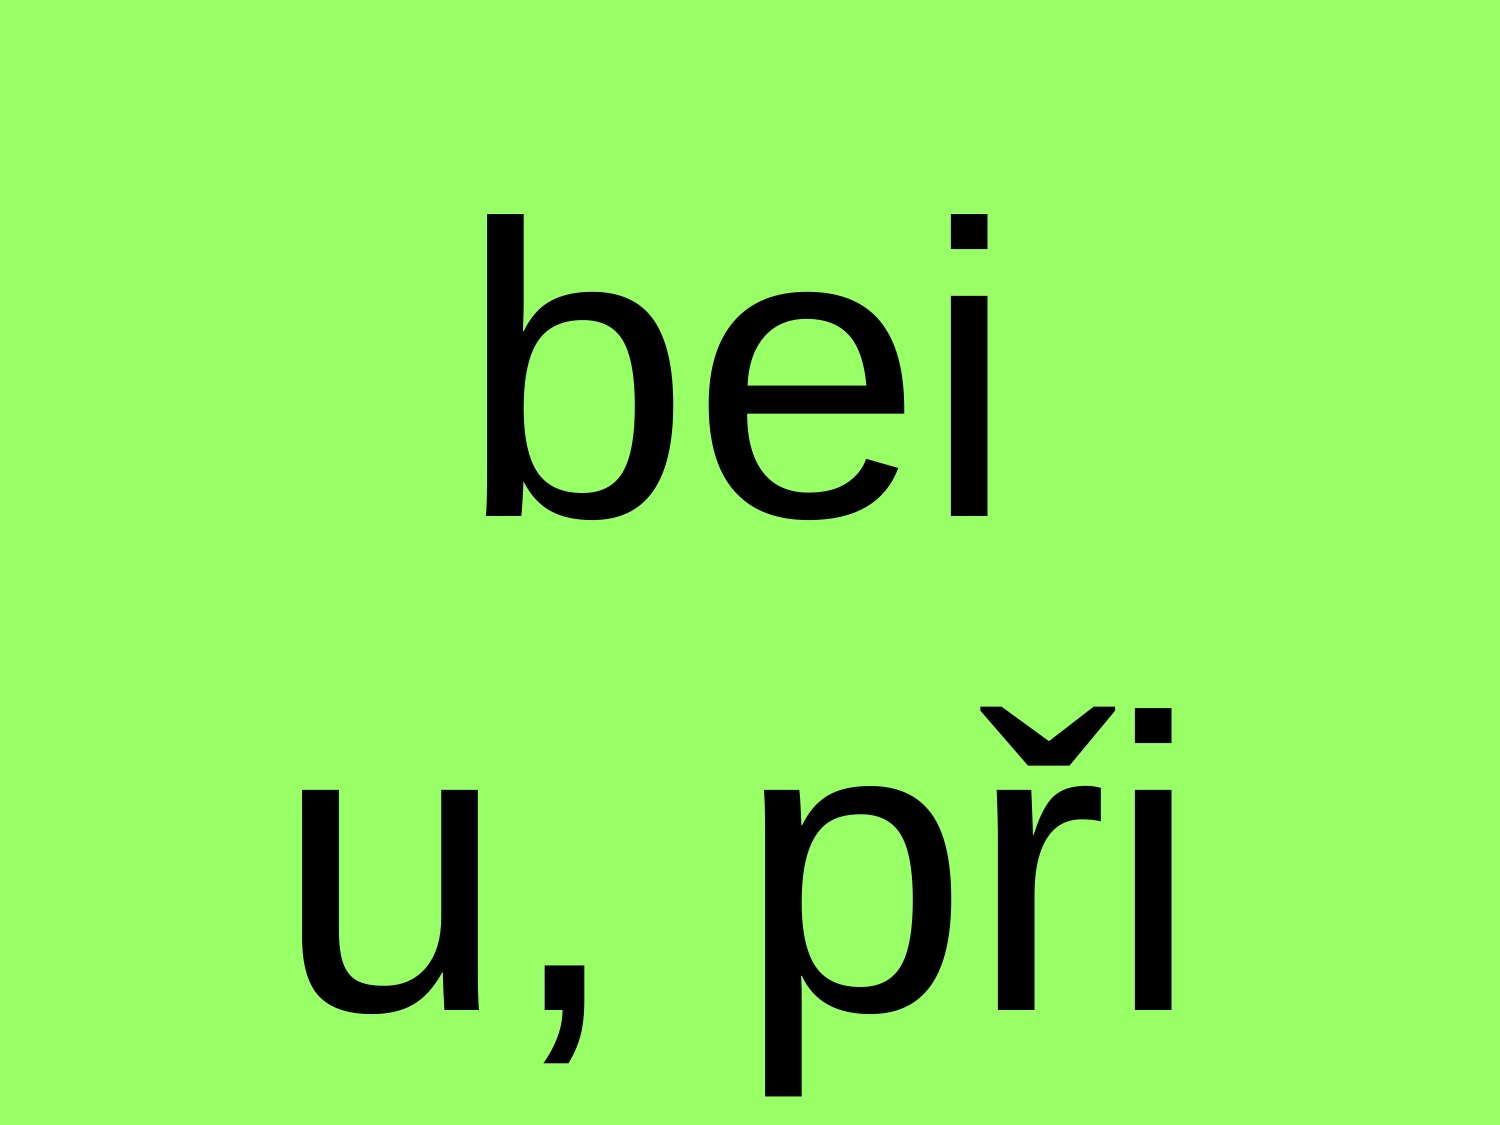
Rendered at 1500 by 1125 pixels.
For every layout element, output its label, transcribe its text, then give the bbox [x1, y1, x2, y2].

title bei [88, 92, 1388, 586]
subtitle u, při [76, 586, 1400, 1102]
